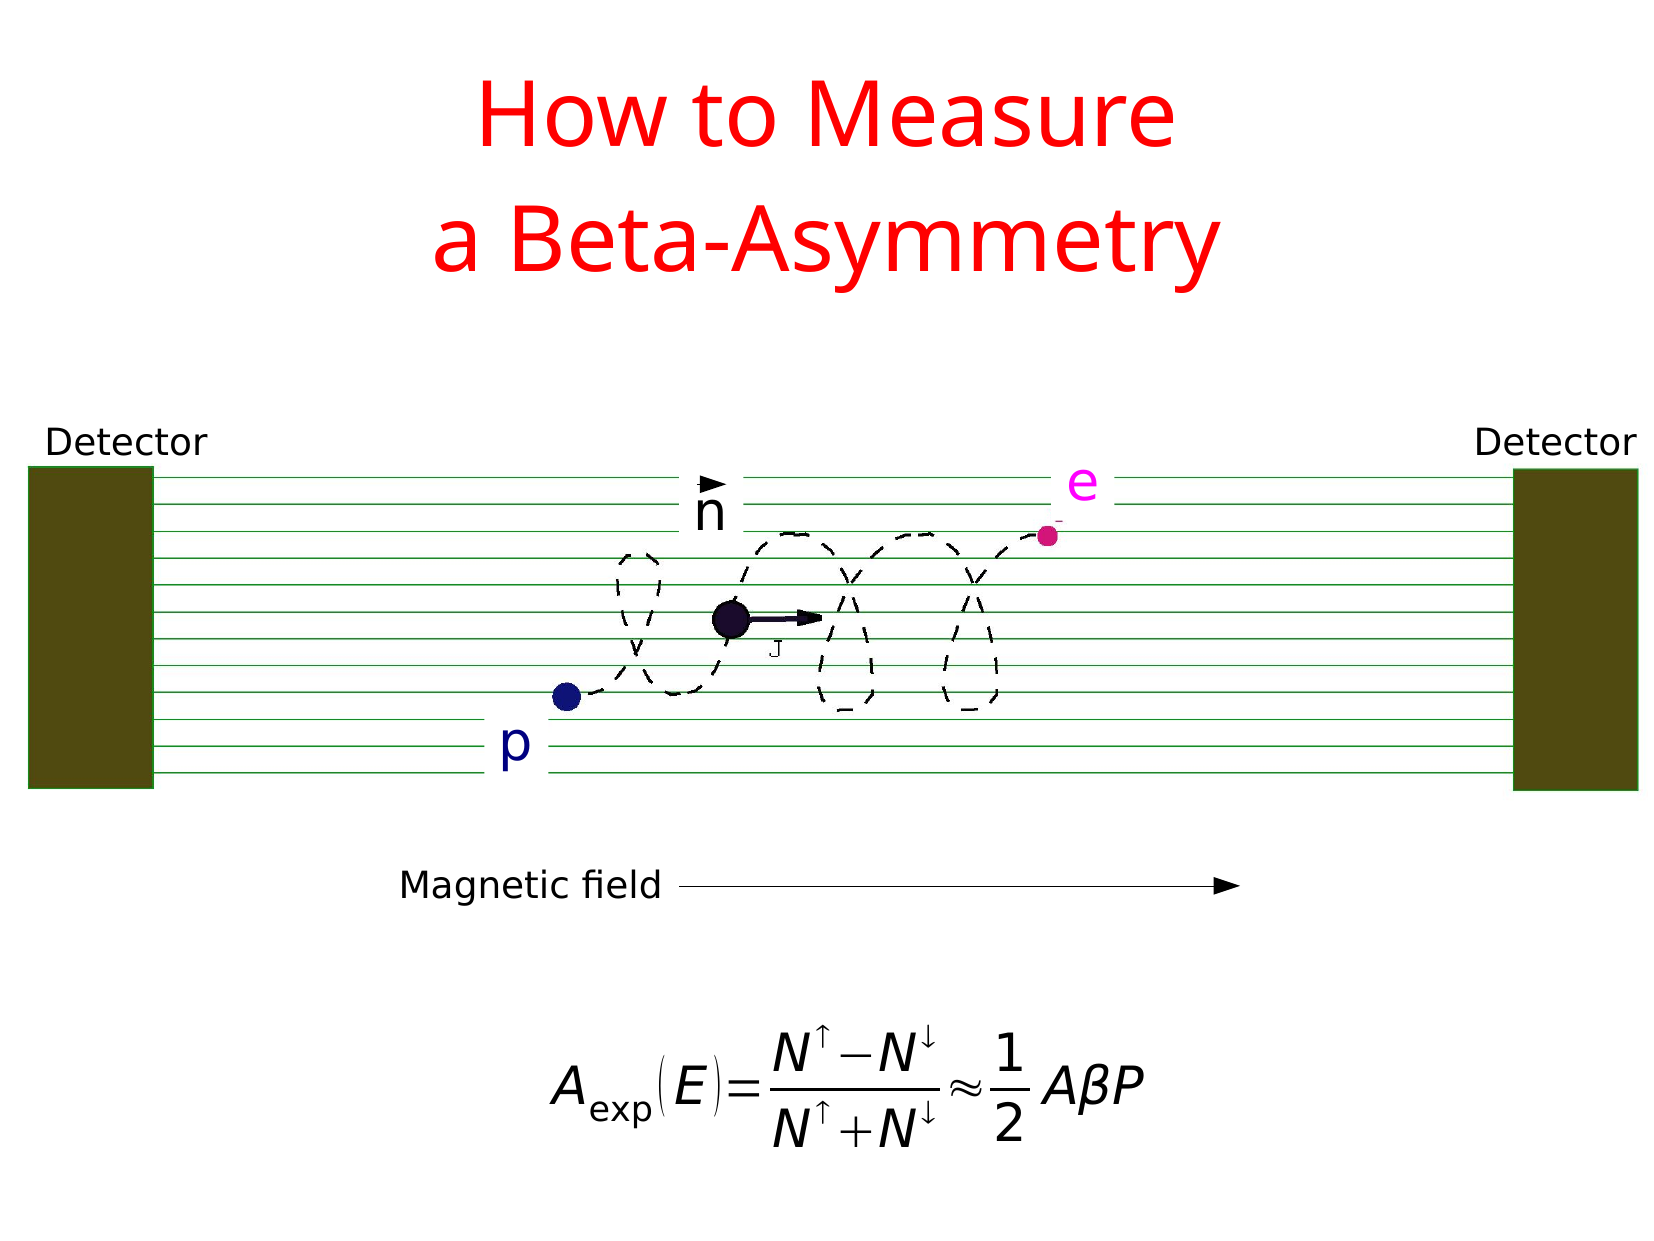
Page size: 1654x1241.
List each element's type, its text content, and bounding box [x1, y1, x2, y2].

text_box Detector [29, 413, 220, 472]
text_box n [679, 472, 744, 551]
text_box Detector [1458, 413, 1649, 472]
text_box e [1051, 442, 1115, 521]
text_box p [484, 702, 549, 781]
text_box Magnetic field [383, 856, 673, 915]
chart [532, 1015, 1167, 1162]
text_box How to Measure a Beta-Asymmetry [0, 41, 1654, 307]
picture [0, 454, 1648, 821]
